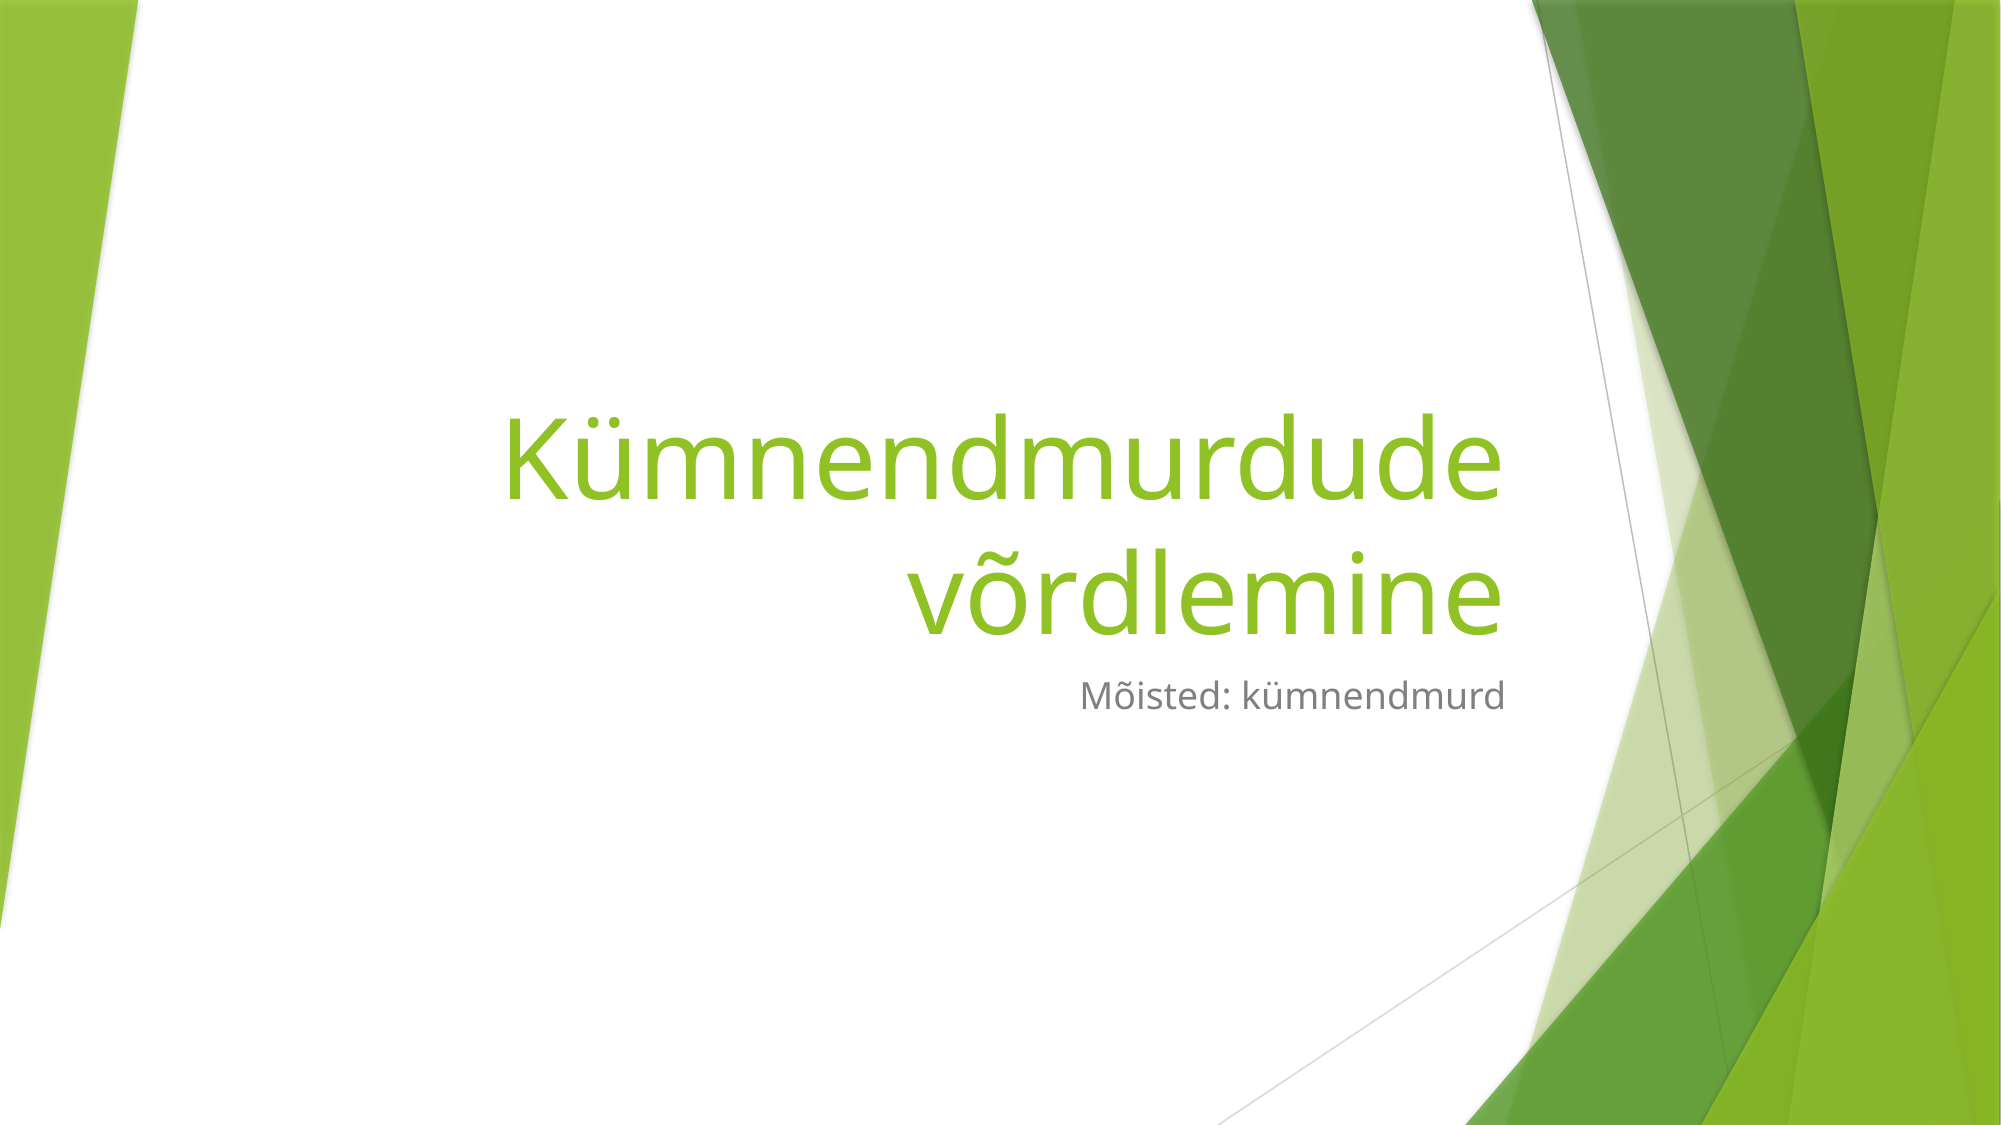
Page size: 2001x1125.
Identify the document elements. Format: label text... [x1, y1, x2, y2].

subtitle Mõisted: kümnendmurd [247, 664, 1522, 845]
title Kümnendmurdude võrdlemine [247, 394, 1522, 664]
